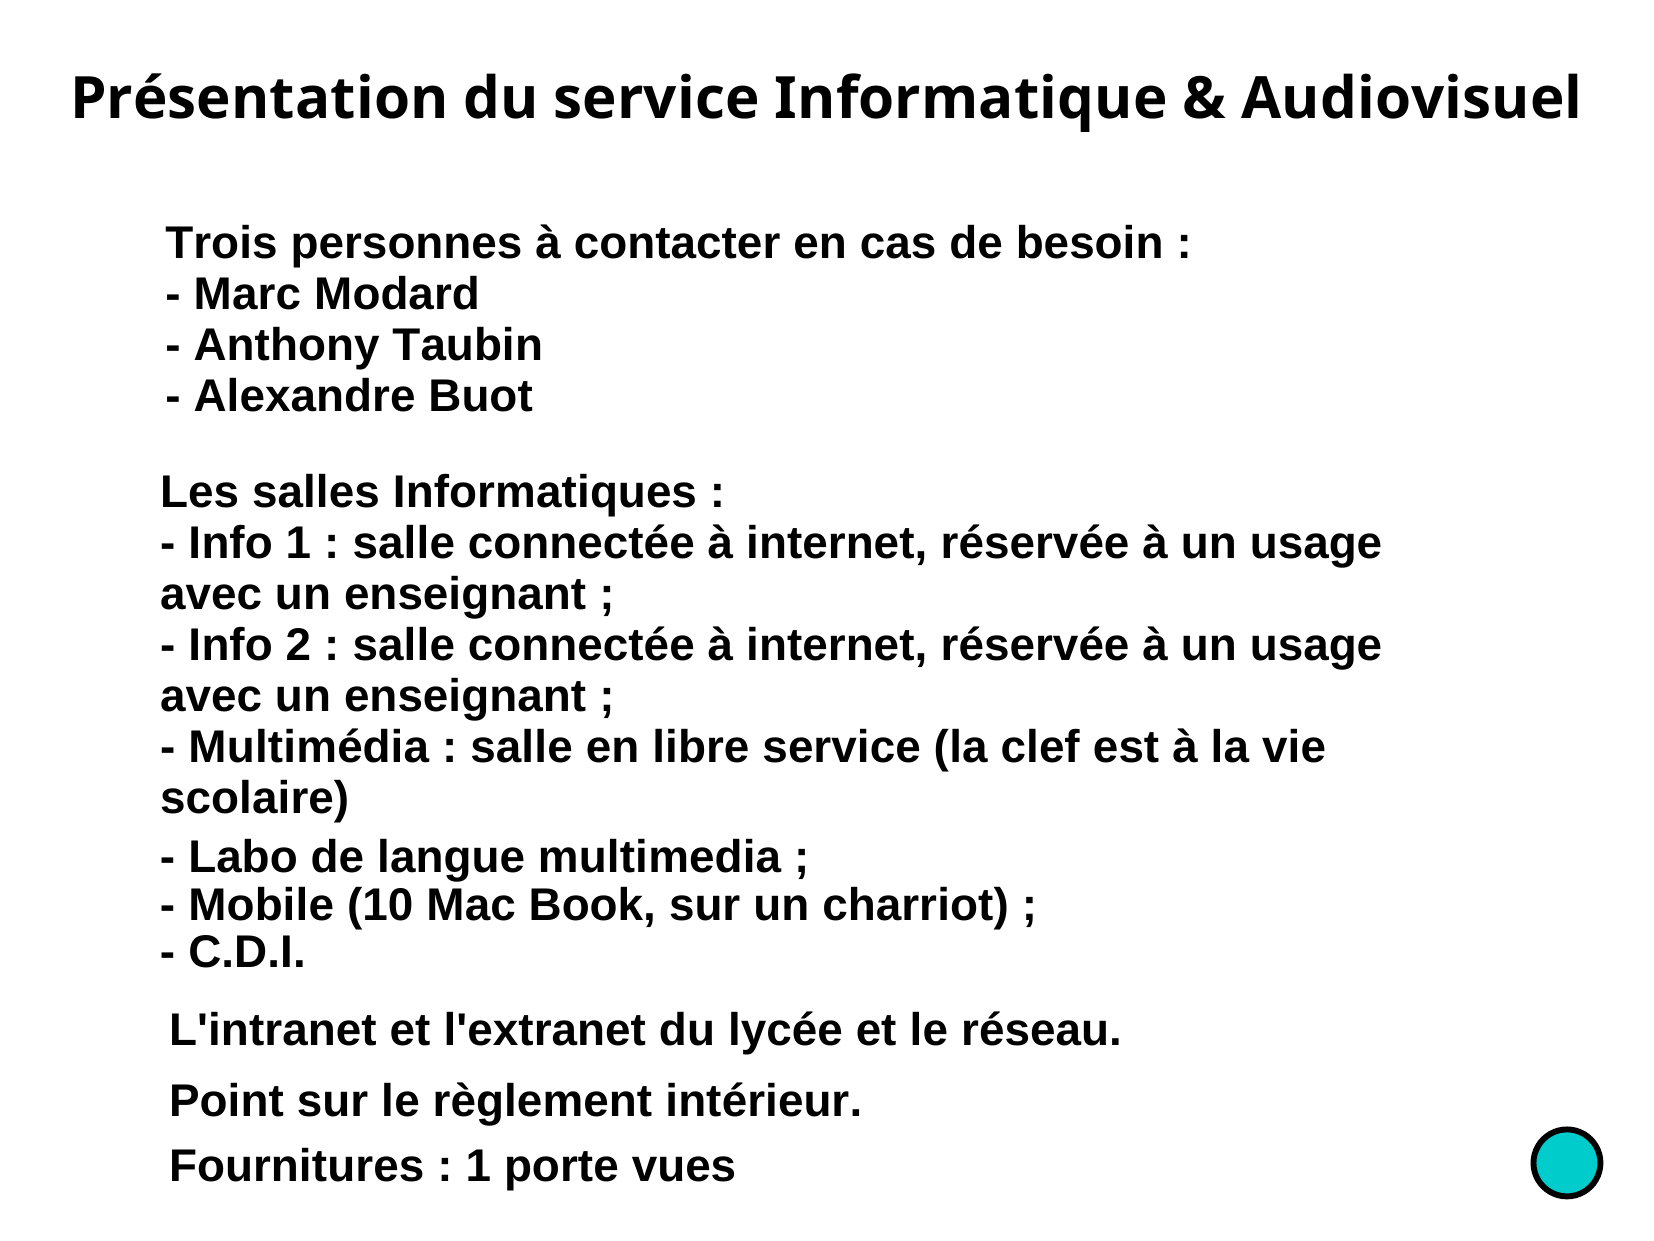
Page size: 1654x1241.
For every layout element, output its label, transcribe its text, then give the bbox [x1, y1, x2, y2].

text_box - Labo de langue multimedia ; - Mobile (10 Mac Book, sur un charriot) ; - C.D.I. [159, 834, 1435, 978]
text_box Présentation du service Informatique & Audiovisuel [39, 56, 1615, 138]
text_box Trois personnes à contacter en cas de besoin : - Marc Modard - Anthony Taubin - Alexandre Buot [165, 217, 1441, 422]
text_box Point sur le règlement intérieur. [169, 1074, 1444, 1139]
text_box [1533, 1129, 1601, 1197]
text_box Fournitures : 1 porte vues [169, 1139, 1444, 1206]
text_box Les salles Informatiques : - Info 1 : salle connectée à internet, réservée à un usage avec un enseignant ; - Info 2 : salle connectée à internet, réservée à un usage avec un enseignant ; - Multimédia : salle en libre service (la clef est à la vie scolaire) [160, 466, 1435, 833]
text_box L'intranet et l'extranet du lycée et le réseau. [169, 1004, 1444, 1071]
